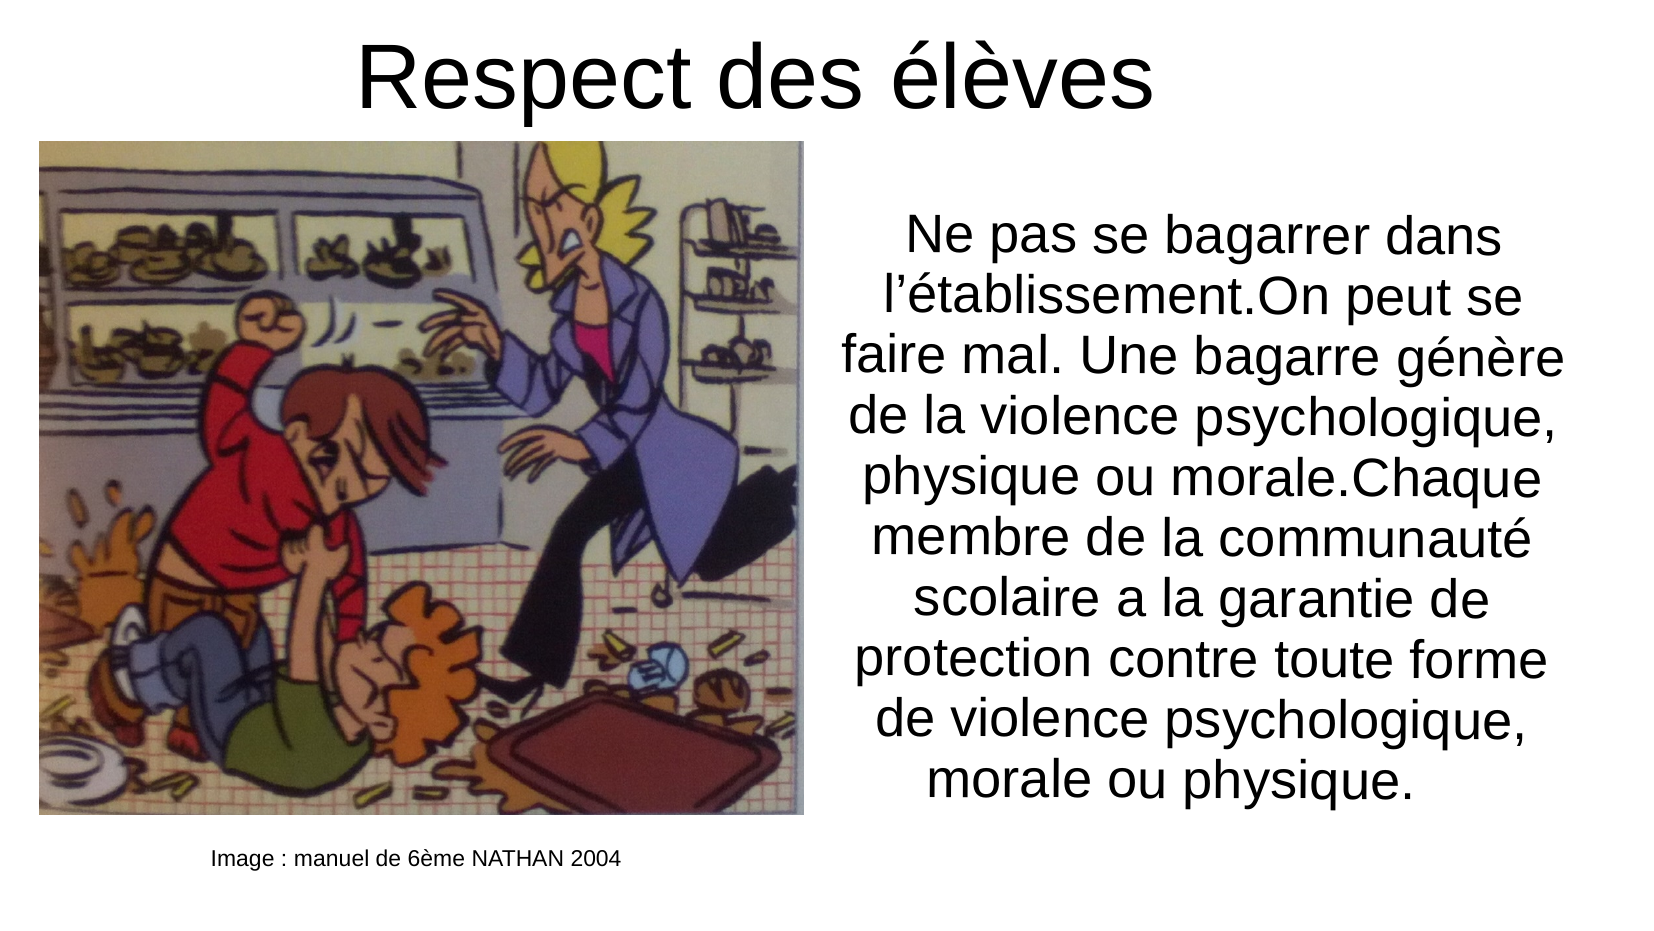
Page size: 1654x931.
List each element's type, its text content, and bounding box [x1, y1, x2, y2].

subtitle Ne pas se bagarrer dans l’établissement.On peut se faire mal. Une bagarre génère de la violence psychologique, physique ou morale.Chaque membre de la communauté scolaire a la garantie de protection contre toute forme de violence psychologique, morale ou physique. [834, 172, 1571, 931]
picture [39, 141, 804, 815]
text_box Image : manuel de 6ème NATHAN 2004 [195, 838, 834, 879]
title Respect des élèves [11, 0, 1501, 154]
